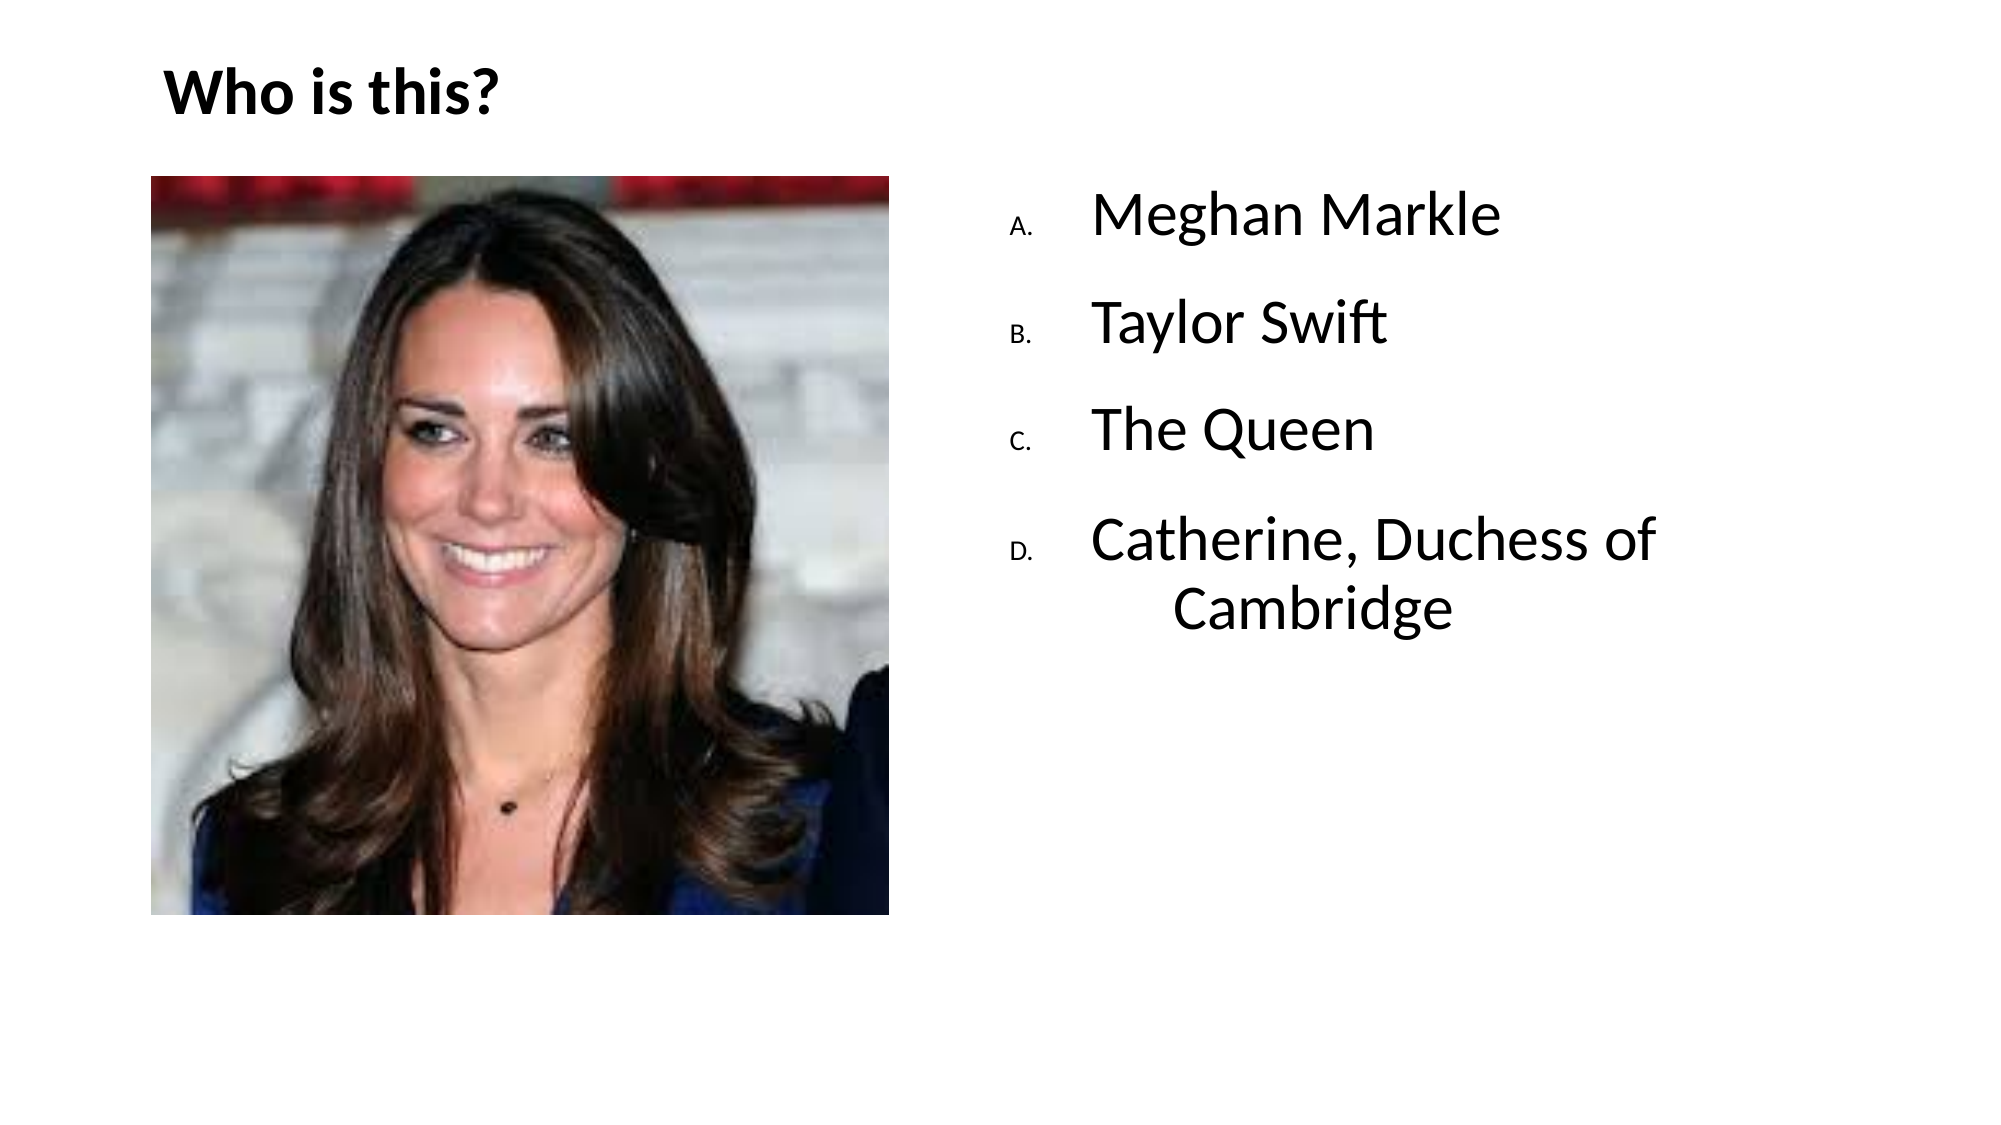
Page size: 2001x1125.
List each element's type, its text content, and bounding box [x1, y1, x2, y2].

list Catherine, Duchess of Cambridge [953, 485, 1932, 693]
list Meghan Markle [953, 160, 1932, 268]
picture [151, 176, 889, 915]
list The Queen [953, 375, 1932, 485]
text_box Who is this? [149, 41, 518, 136]
list Taylor Swift [953, 268, 1932, 375]
